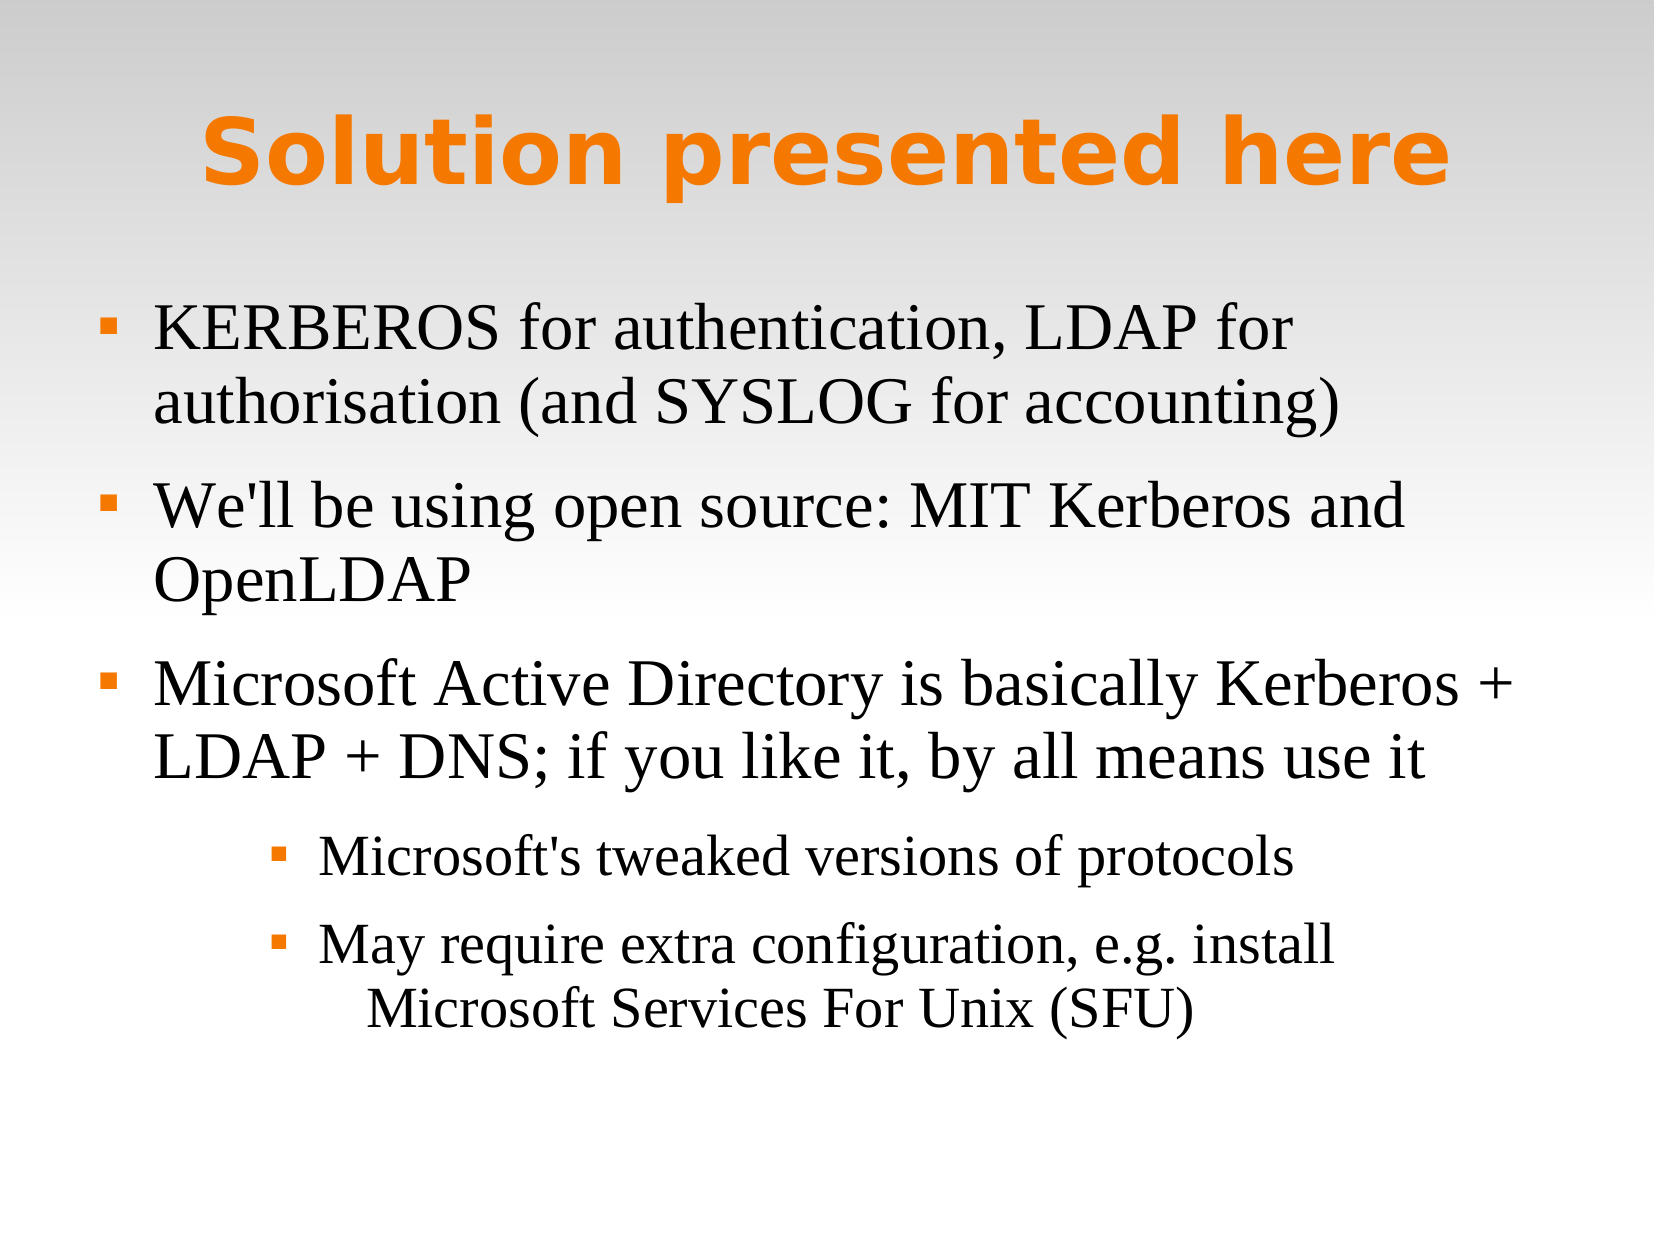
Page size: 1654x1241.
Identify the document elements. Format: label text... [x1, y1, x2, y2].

title Solution presented here [82, 56, 1571, 250]
list KERBEROS for authentication, LDAP for authorisation (and SYSLOG for accounting) We'll be using open source: MIT Kerberos and OpenLDAP Microsoft Active Directory is basically Kerberos + LDAP + DNS; if you like it, by all means use it Microsoft's tweaked versions of protocols May require extra configuration, e.g. install Microsoft Services For Unix (SFU) [82, 290, 1571, 1099]
